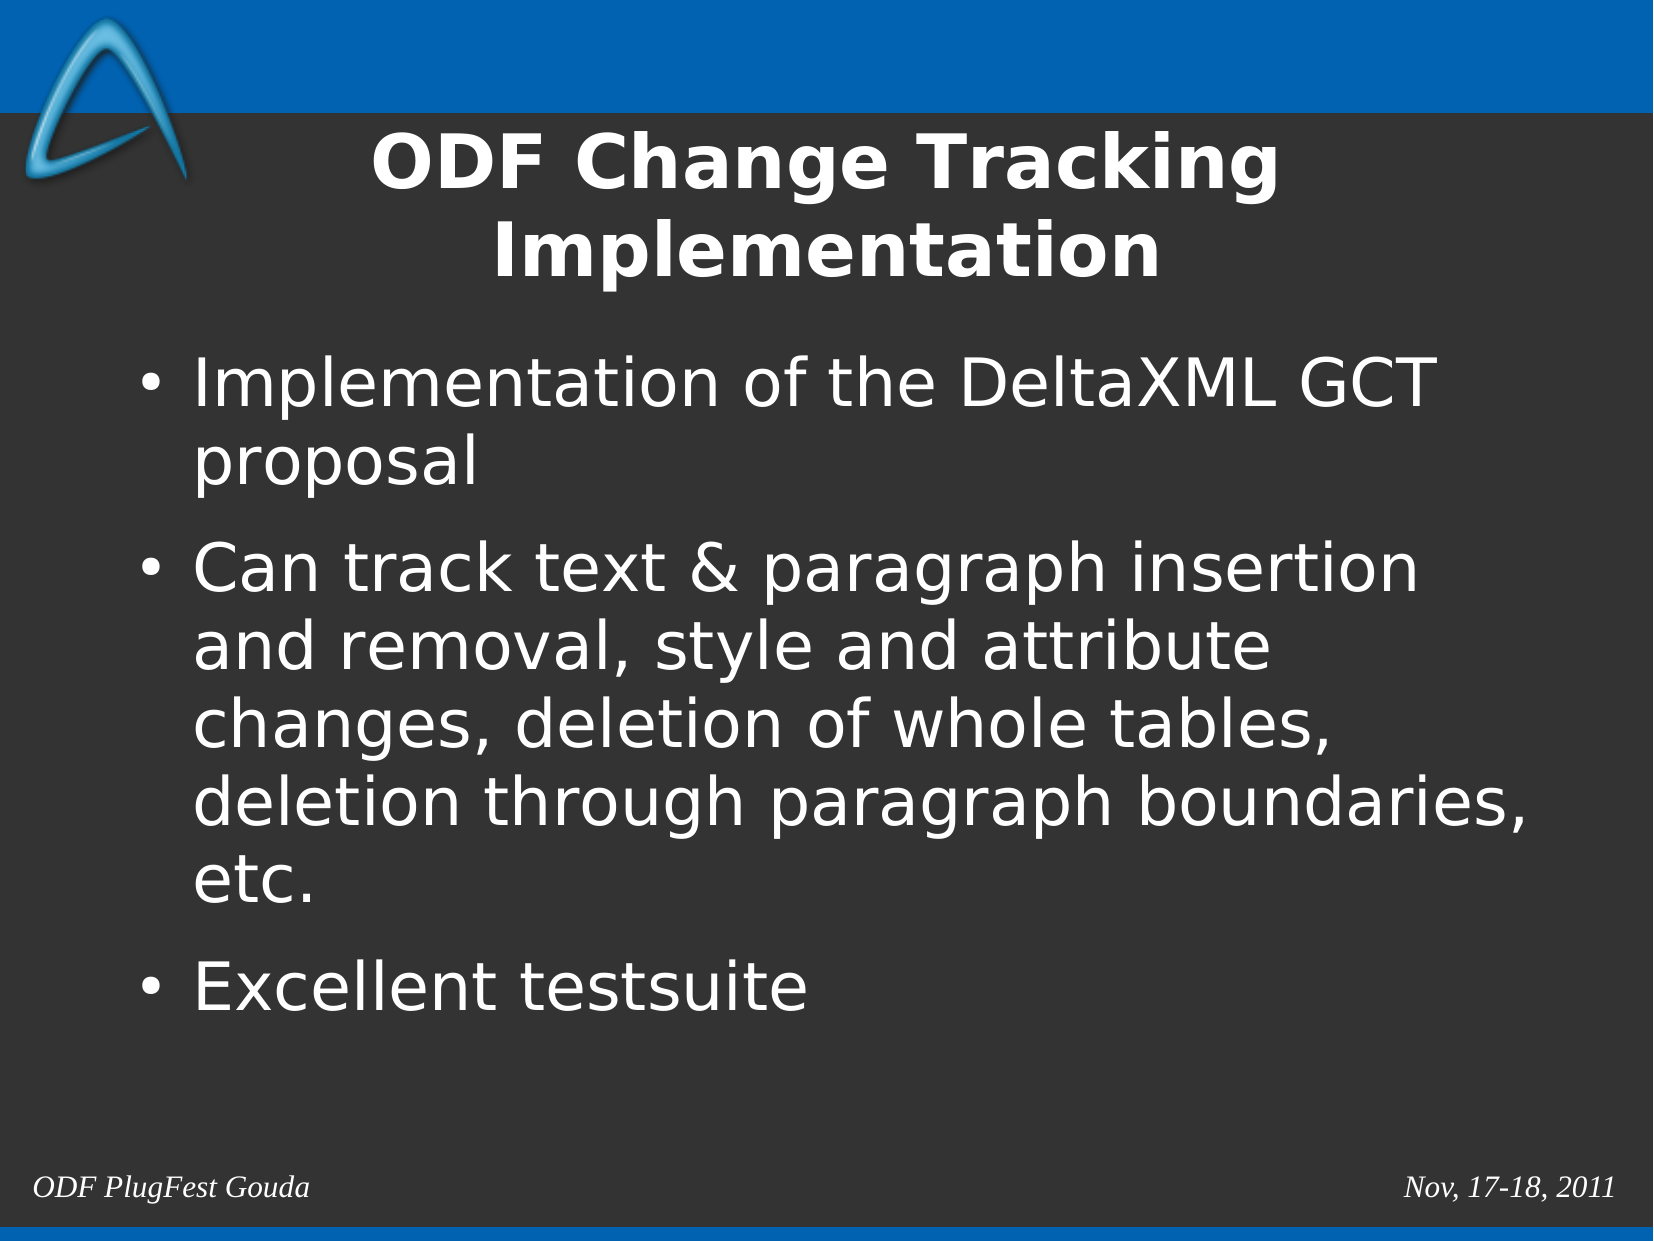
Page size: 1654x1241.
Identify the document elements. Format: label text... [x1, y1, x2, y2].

list Implementation of the DeltaXML GCT proposal Can track text & paragraph insertion and removal, style and attribute changes, deletion of whole tables, deletion through paragraph boundaries, etc. Excellent testsuite [121, 344, 1533, 1127]
picture [5, 5, 204, 194]
title ODF Change Tracking Implementation [121, 102, 1533, 310]
